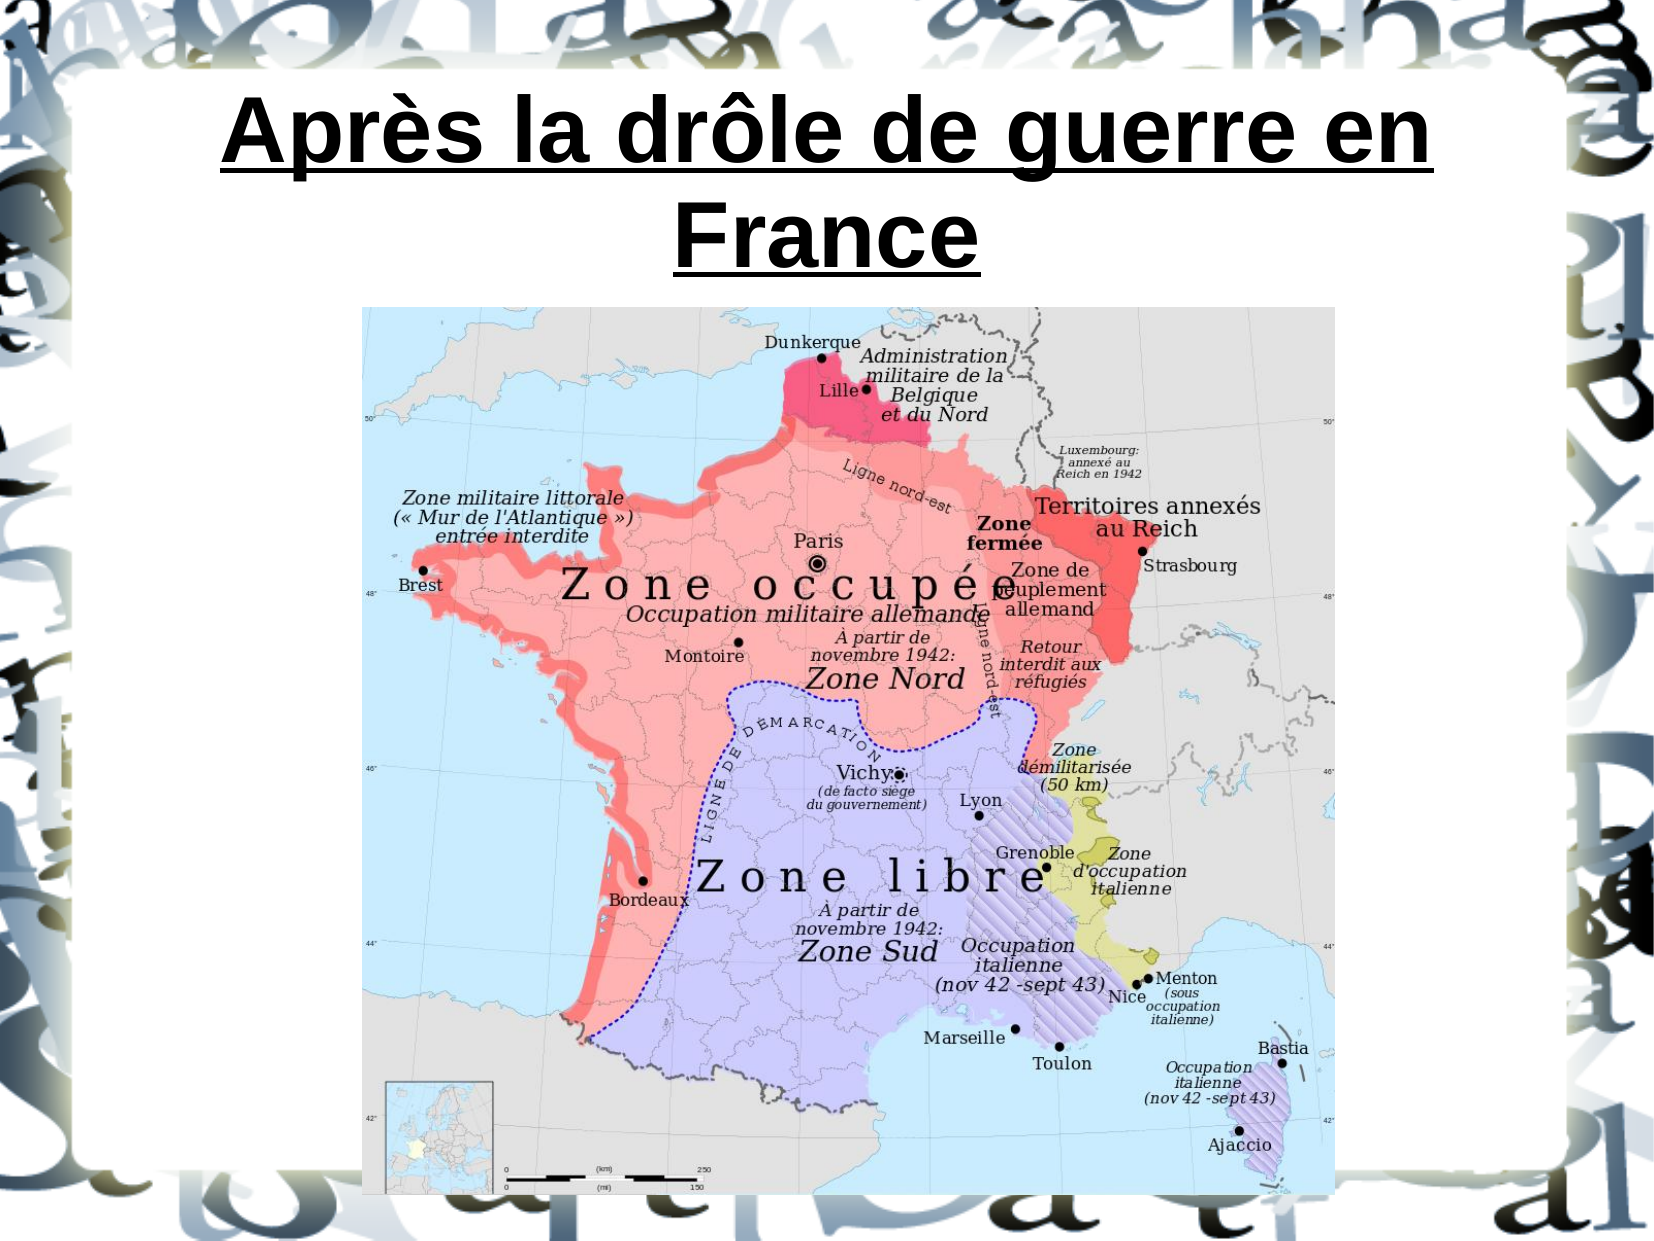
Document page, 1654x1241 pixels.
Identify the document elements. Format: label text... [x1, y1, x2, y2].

title Après la drôle de guerre en France [82, 77, 1571, 288]
picture [0, 0, 1654, 1241]
